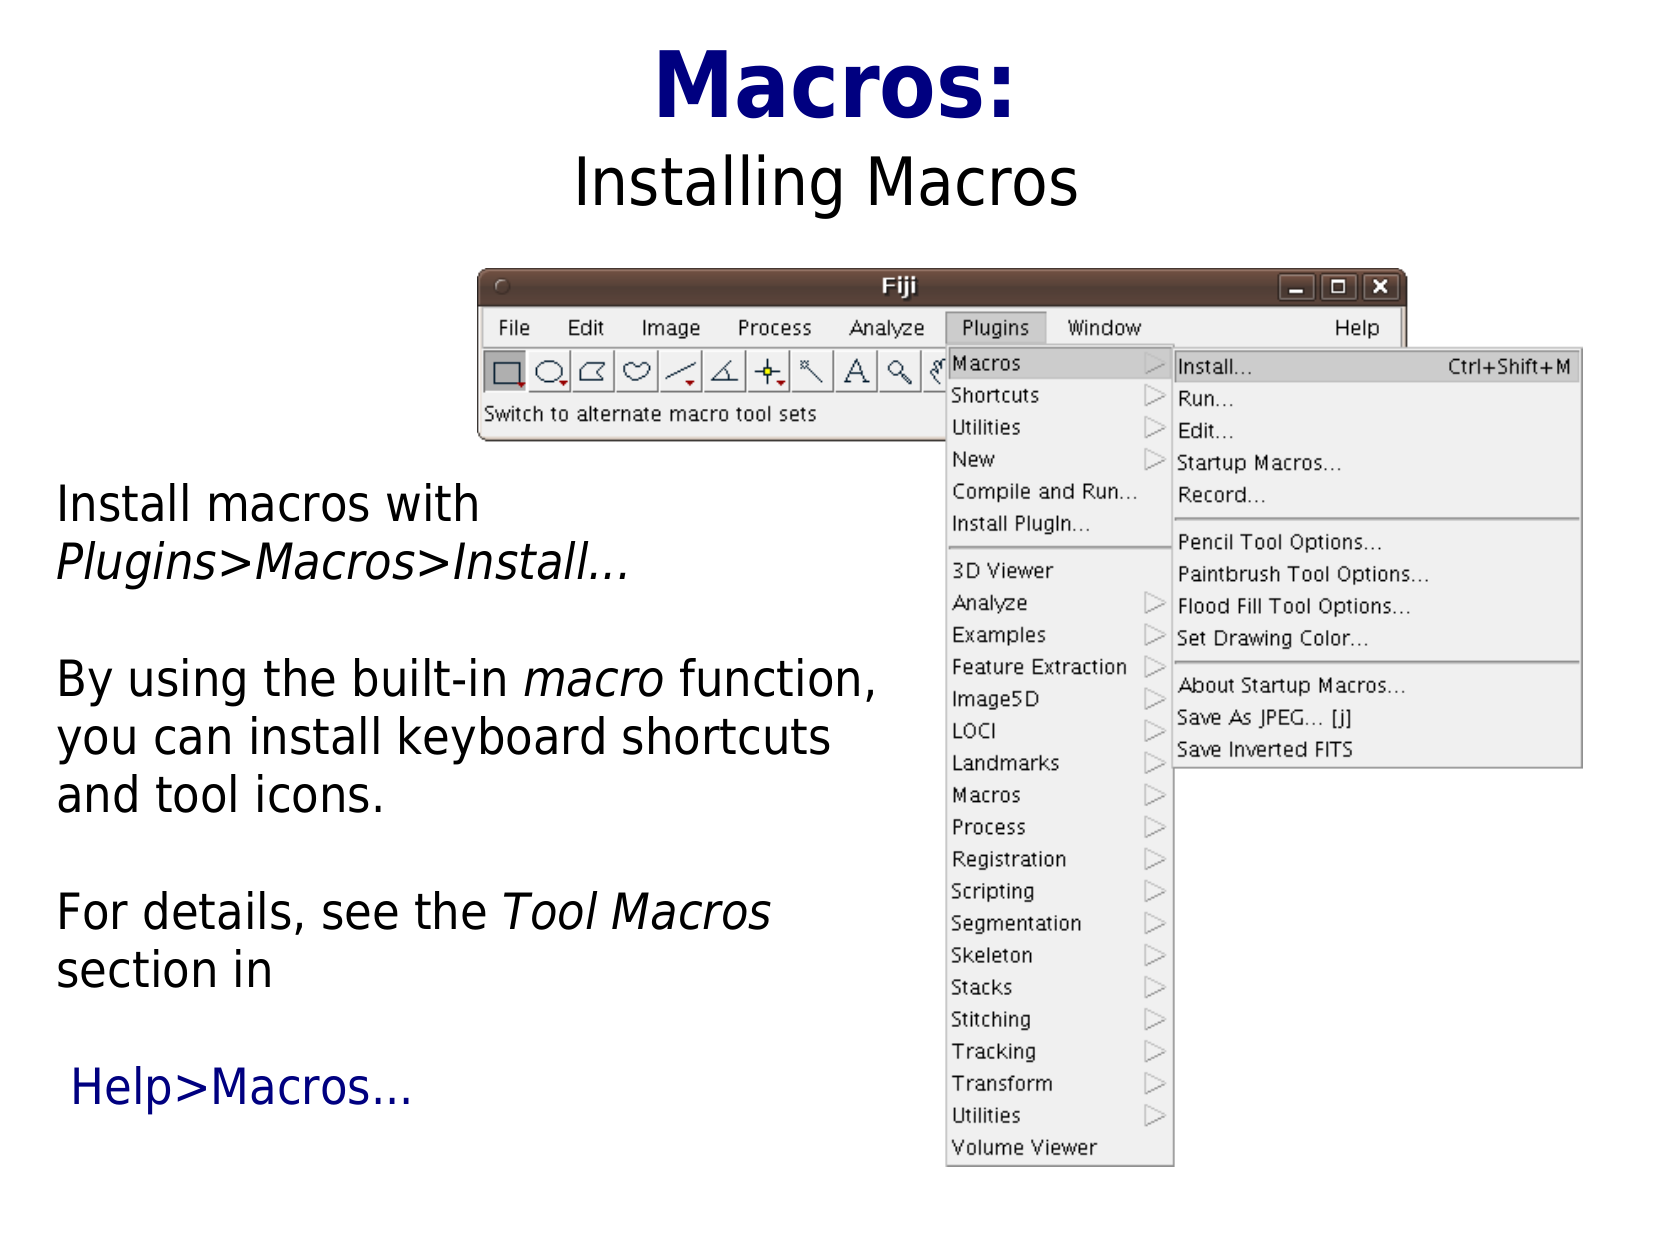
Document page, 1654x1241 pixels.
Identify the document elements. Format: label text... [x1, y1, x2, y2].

picture [477, 268, 1583, 1167]
text_box Install macros with Plugins>Macros>Install... By using the built-in macro function, you can install keyboard shortcuts and tool icons. For details, see the Tool Macros section in Help>Macros... [41, 468, 938, 1182]
title Macros: [82, 31, 1571, 141]
title Installing Macros [82, 141, 1571, 287]
